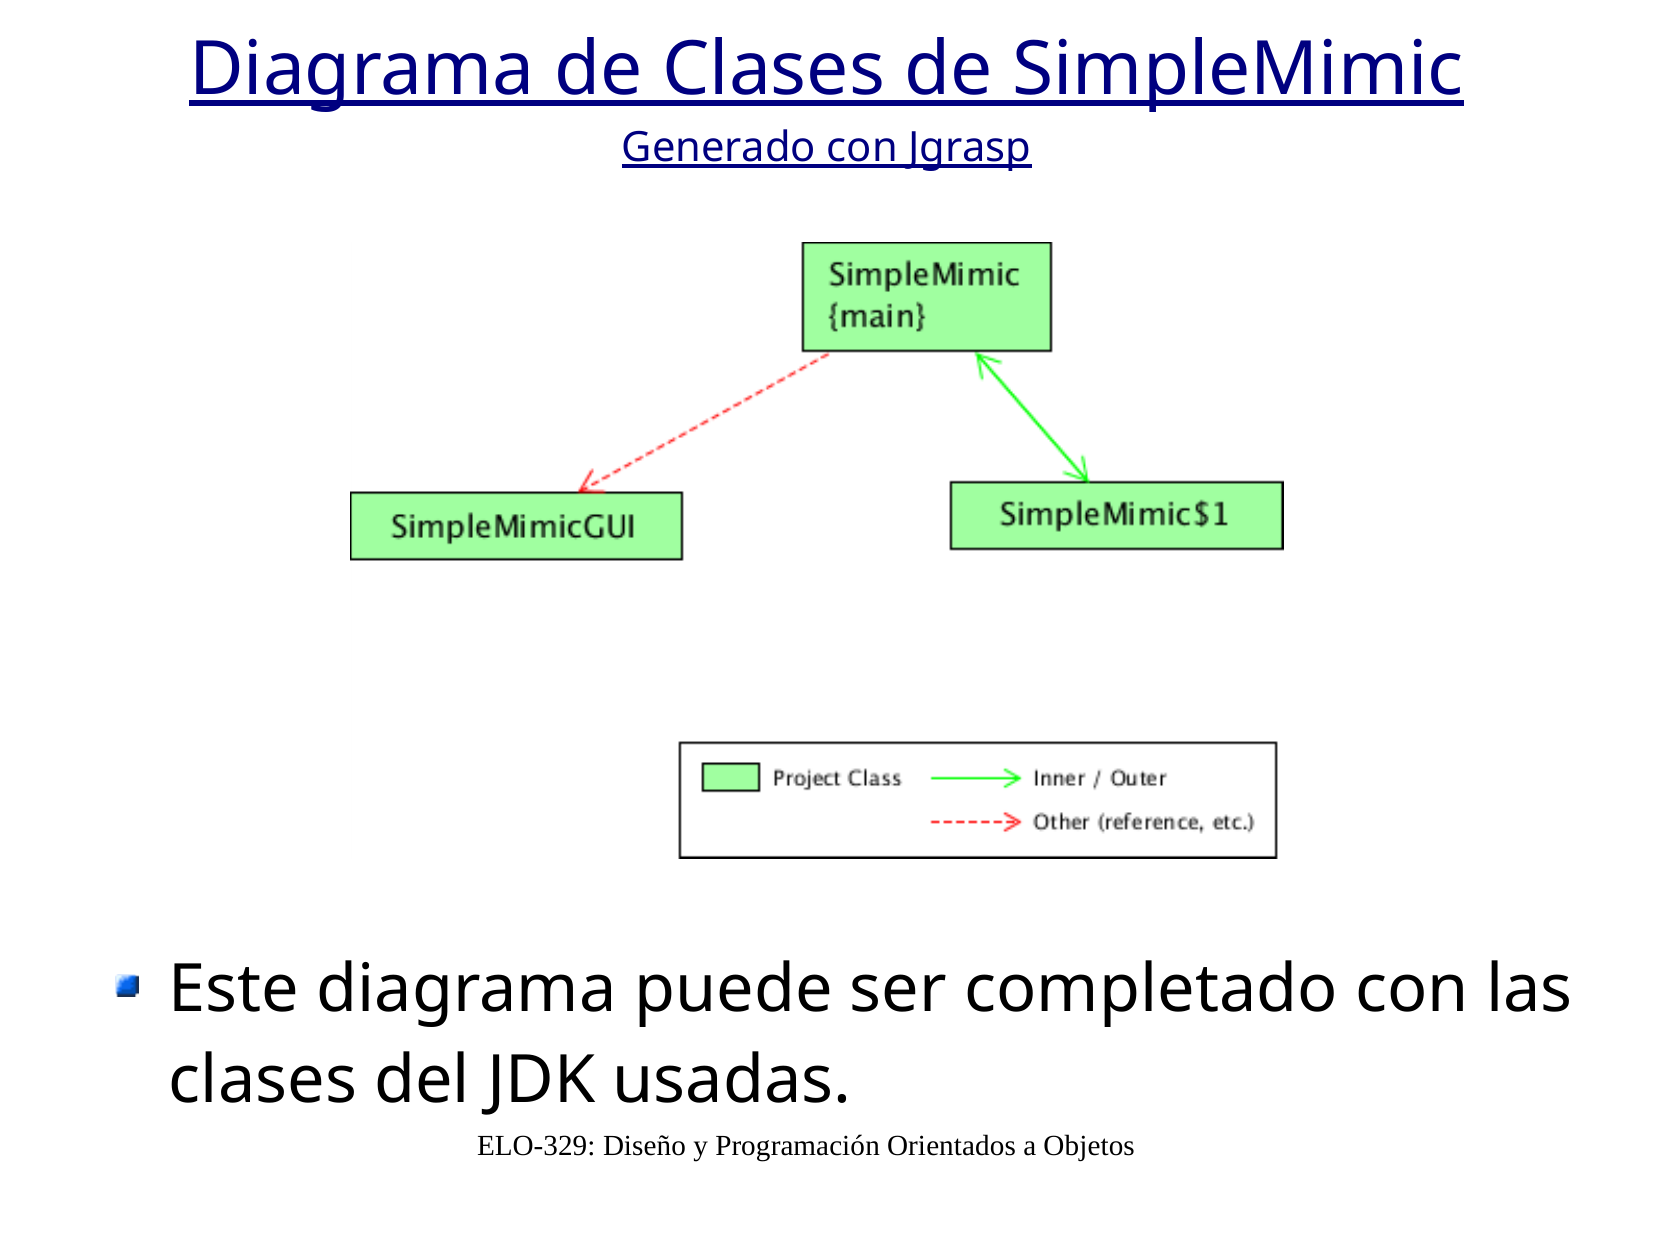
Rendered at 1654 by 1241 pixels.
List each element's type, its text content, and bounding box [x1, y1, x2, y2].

list Este diagrama puede ser completado con las clases del JDK usadas. [98, 940, 1587, 1147]
title Diagrama de Clases de SimpleMimic Generado con Jgrasp [82, 29, 1571, 158]
picture [350, 242, 1284, 859]
